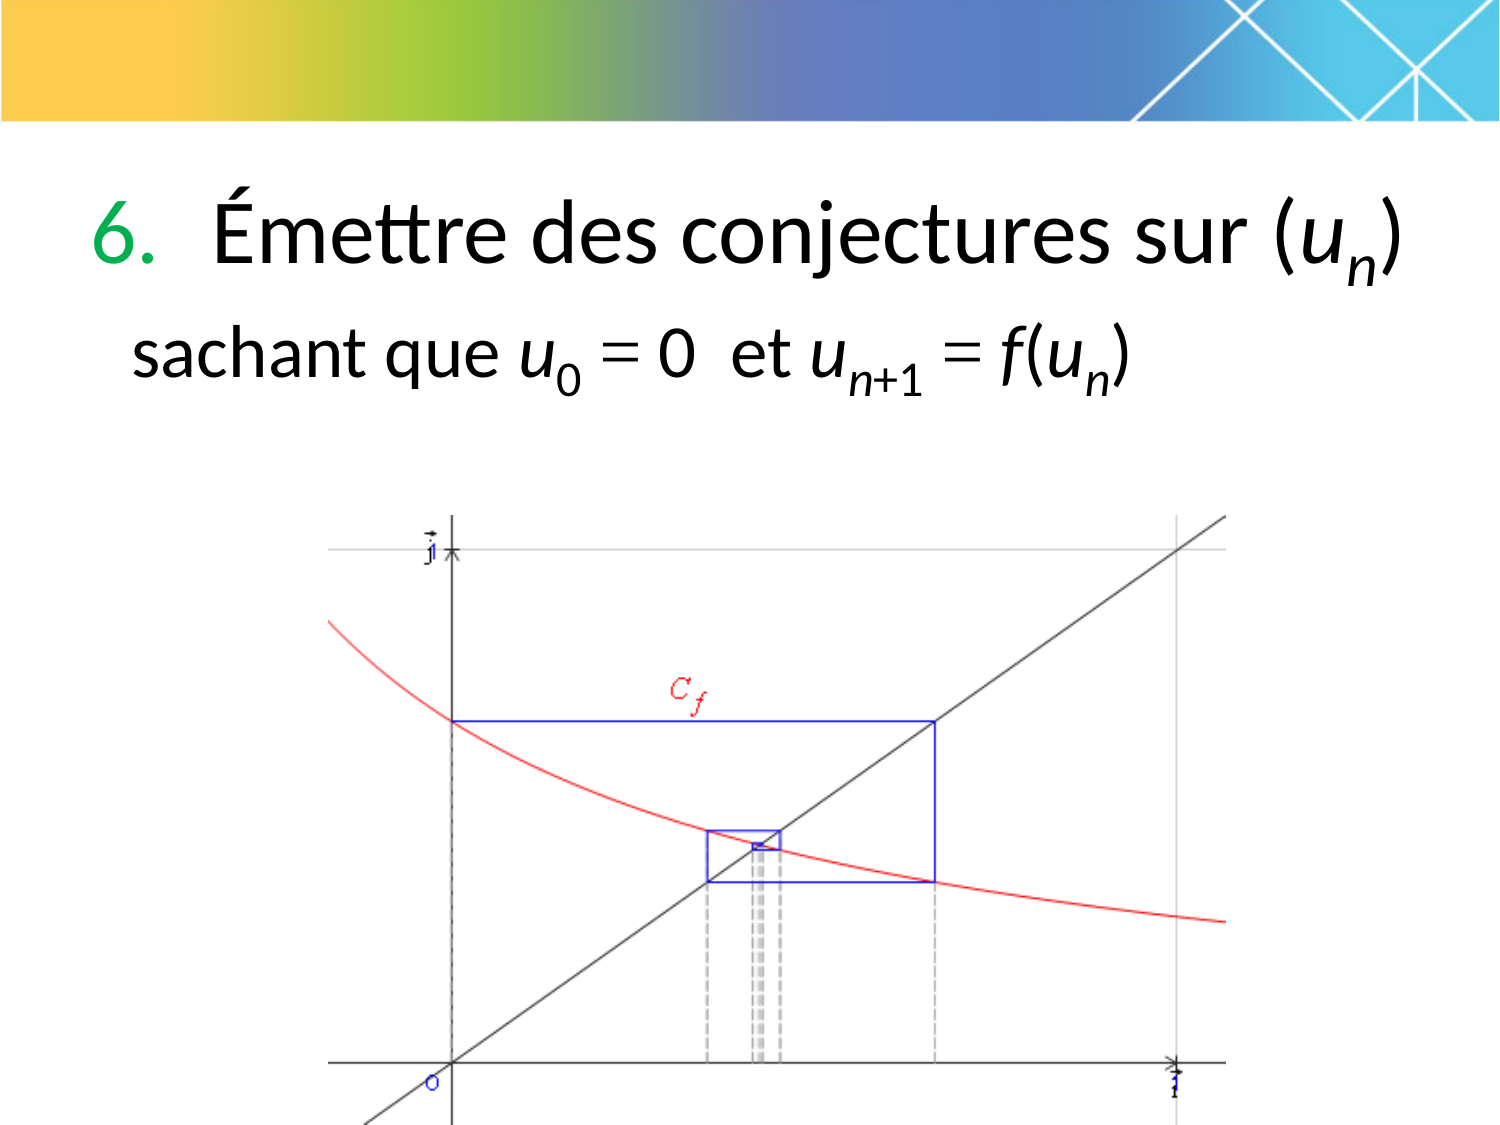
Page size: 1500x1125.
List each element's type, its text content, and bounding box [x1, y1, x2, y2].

picture [328, 515, 1226, 1125]
picture [0, 0, 1500, 123]
title Émettre des conjectures sur (un) [75, 164, 1500, 305]
text_box sachant que u0 = 0 et un+1 = f(un) [116, 295, 1329, 415]
